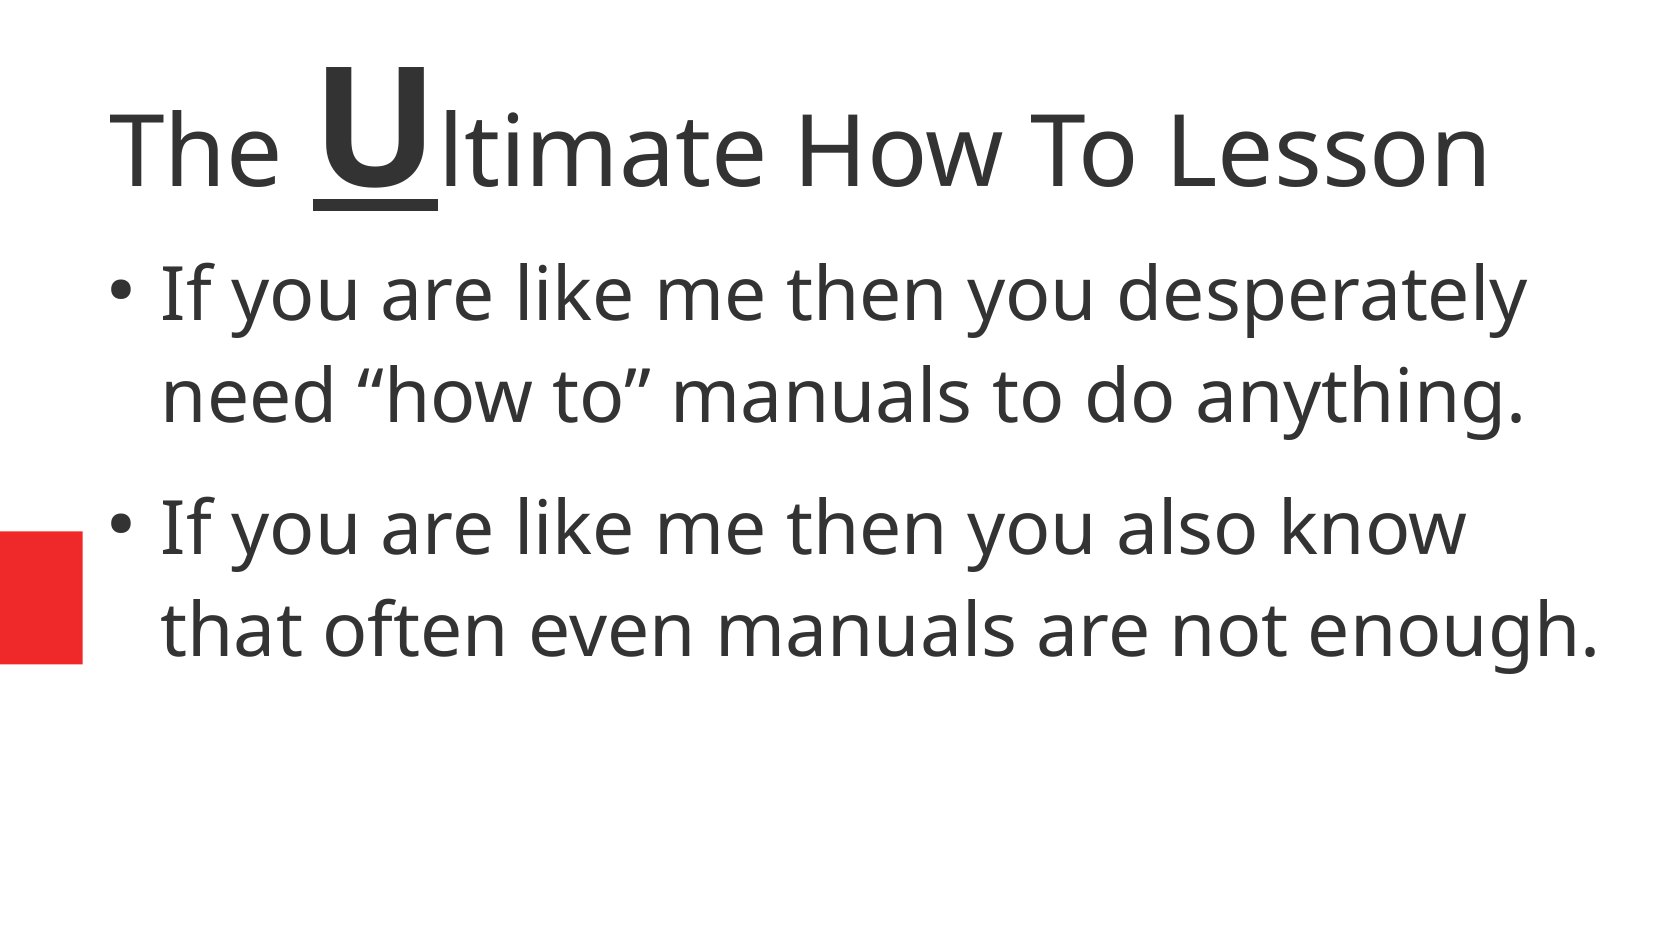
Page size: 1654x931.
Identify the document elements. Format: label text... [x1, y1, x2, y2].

list If you are like me then you desperately need “how to” manuals to do anything. If you are like me then you also know that often even manuals are not enough. [90, 240, 1621, 901]
title The Ultimate How To Lesson [109, 3, 1516, 239]
